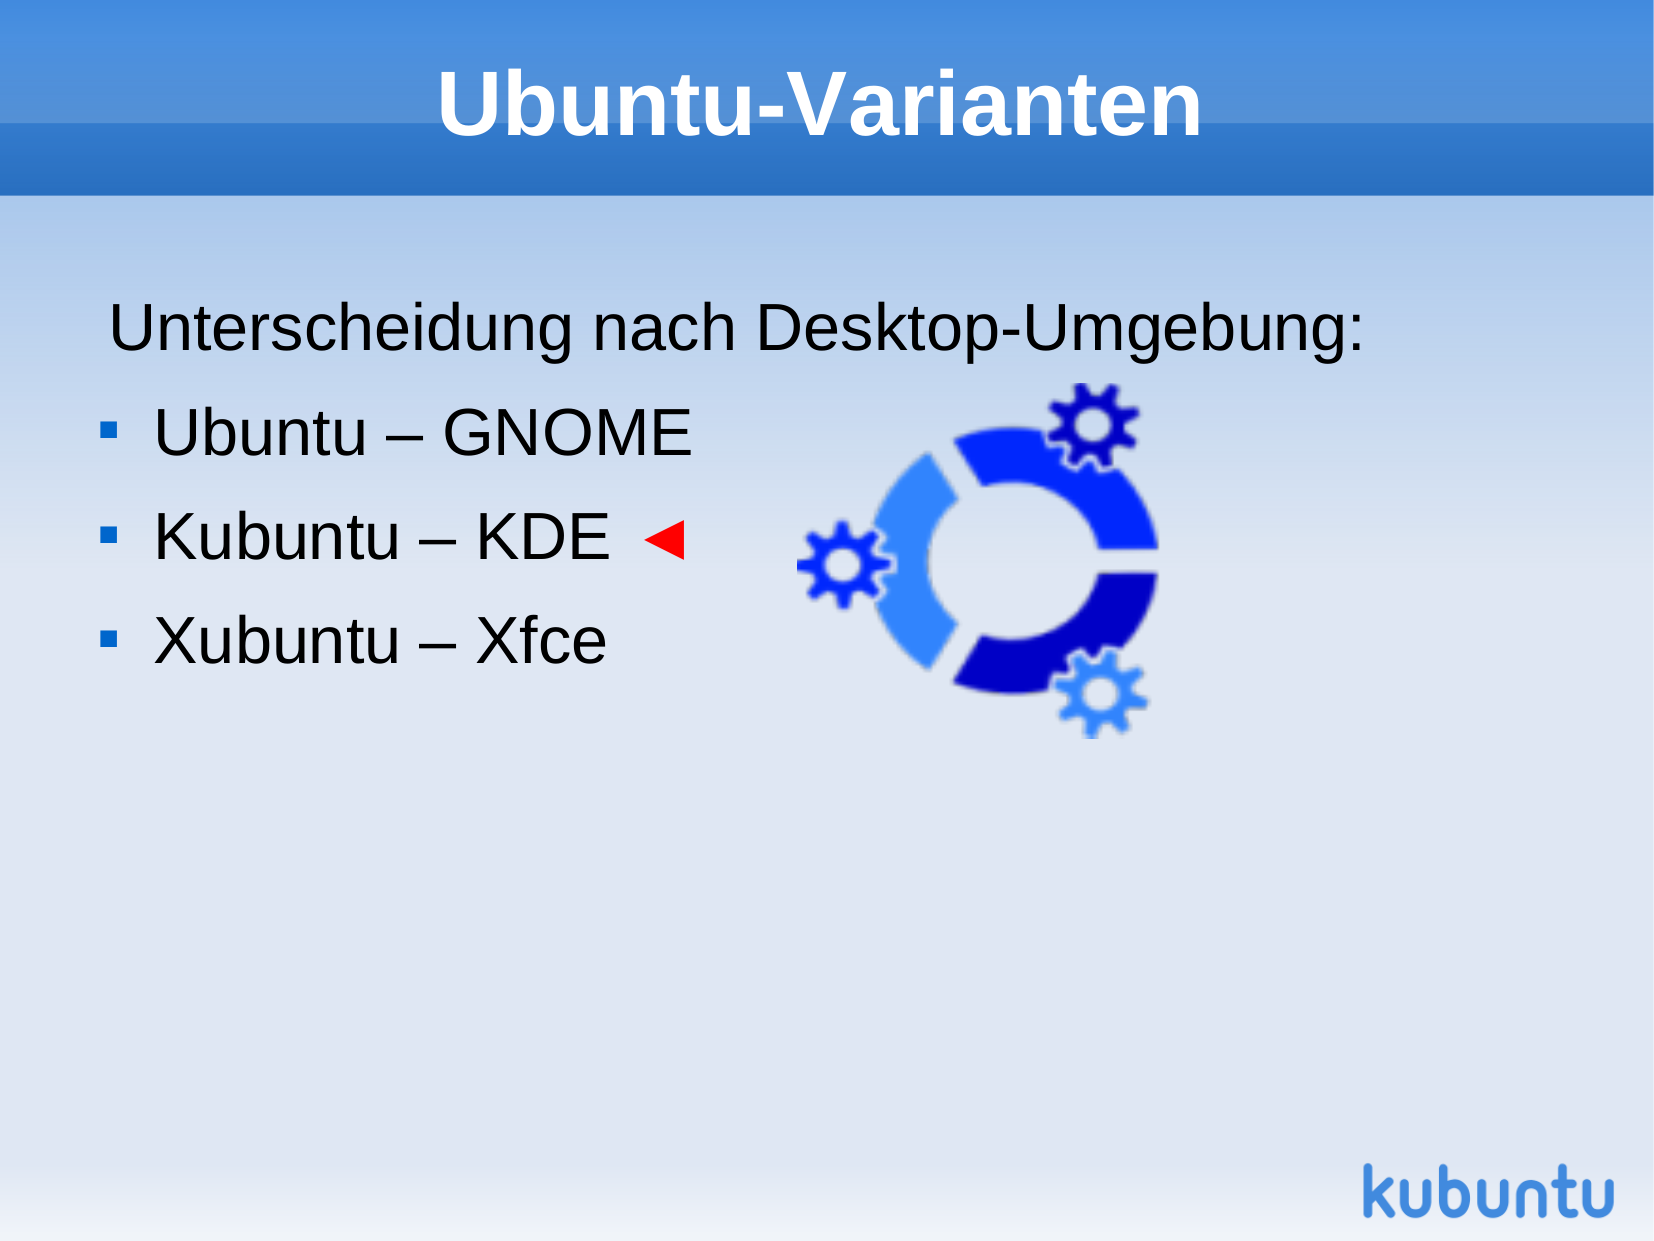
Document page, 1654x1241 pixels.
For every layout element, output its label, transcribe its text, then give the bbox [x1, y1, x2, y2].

list Unterscheidung nach Desktop-Umgebung: Ubuntu – GNOME Kubuntu – KDE ◄ Xubuntu – Xfce [82, 290, 1571, 1094]
title Ubuntu-Varianten [76, 0, 1565, 208]
picture [0, 0, 1654, 1241]
